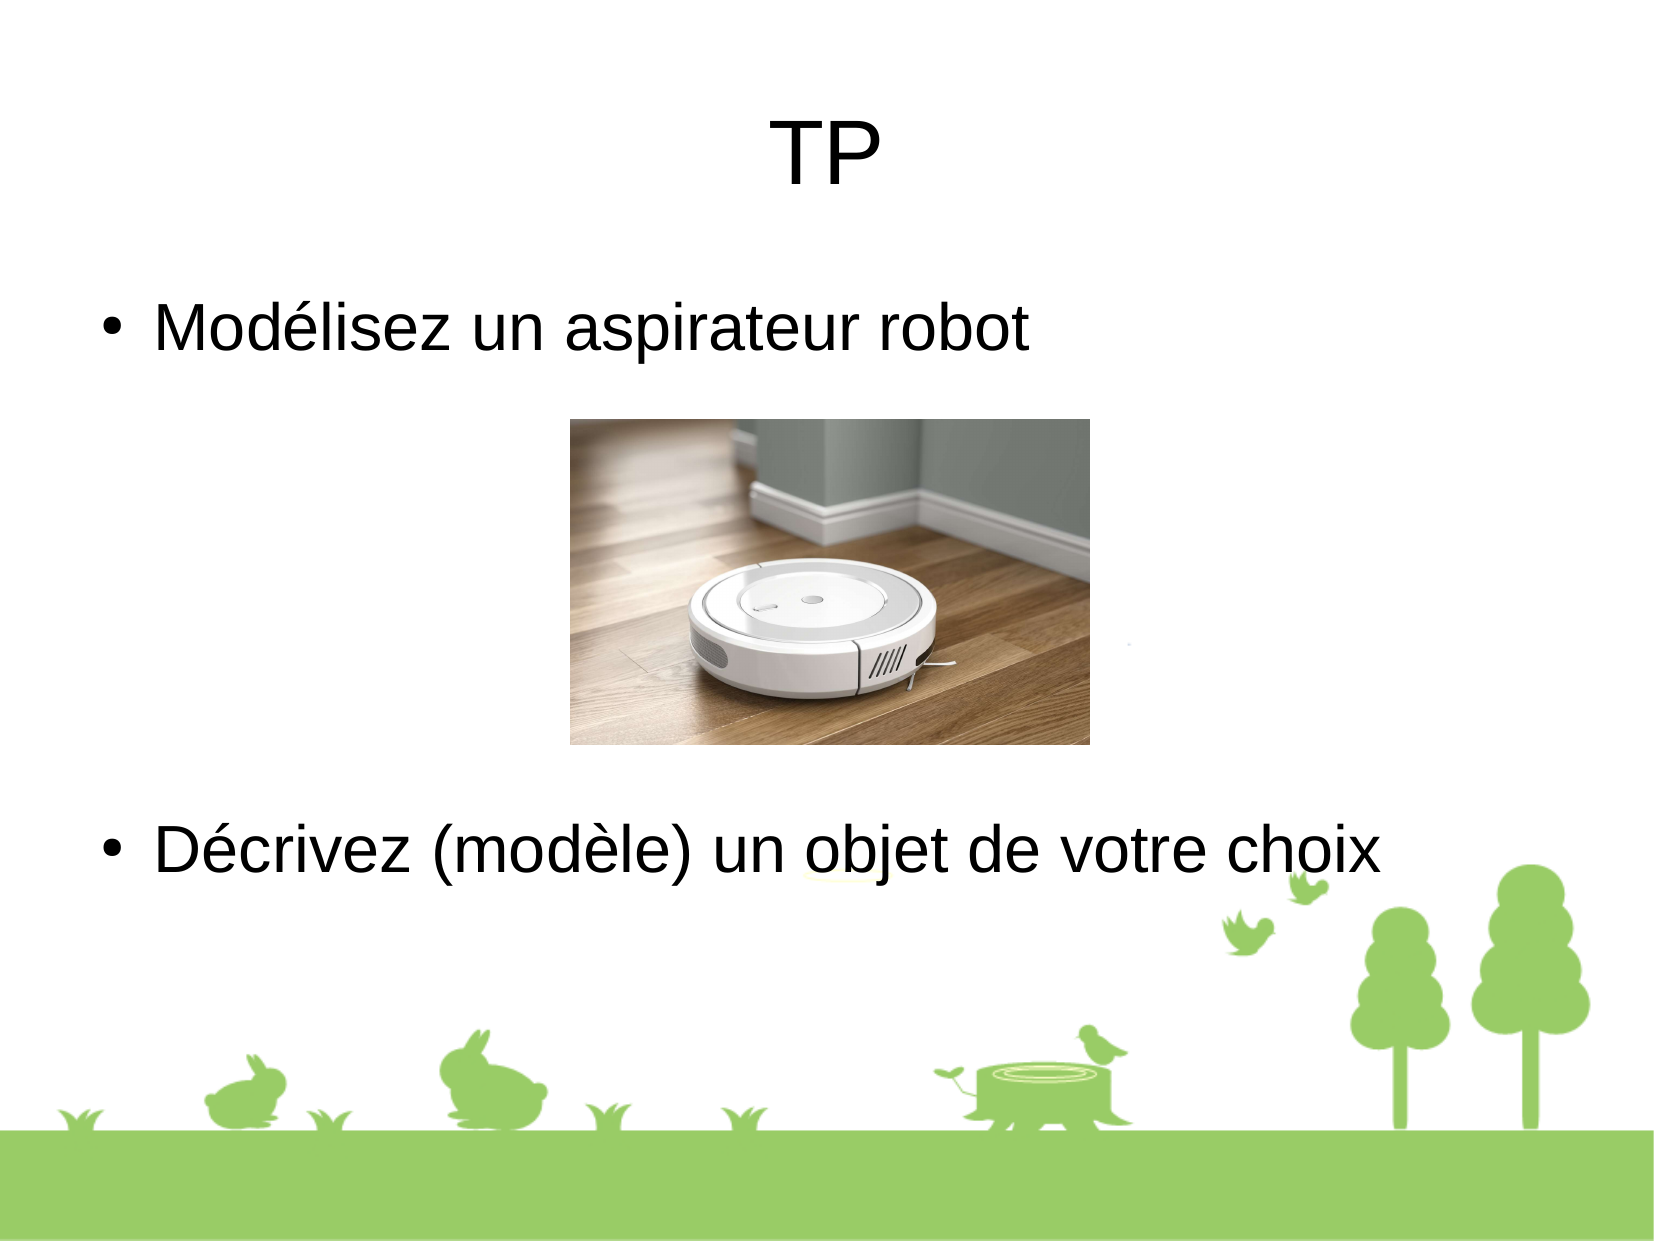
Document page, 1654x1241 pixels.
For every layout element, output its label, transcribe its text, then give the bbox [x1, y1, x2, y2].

title TP [82, 49, 1571, 257]
picture [0, 0, 1654, 1241]
list Modélisez un aspirateur robot Décrivez (modèle) un objet de votre choix [82, 290, 1571, 1010]
